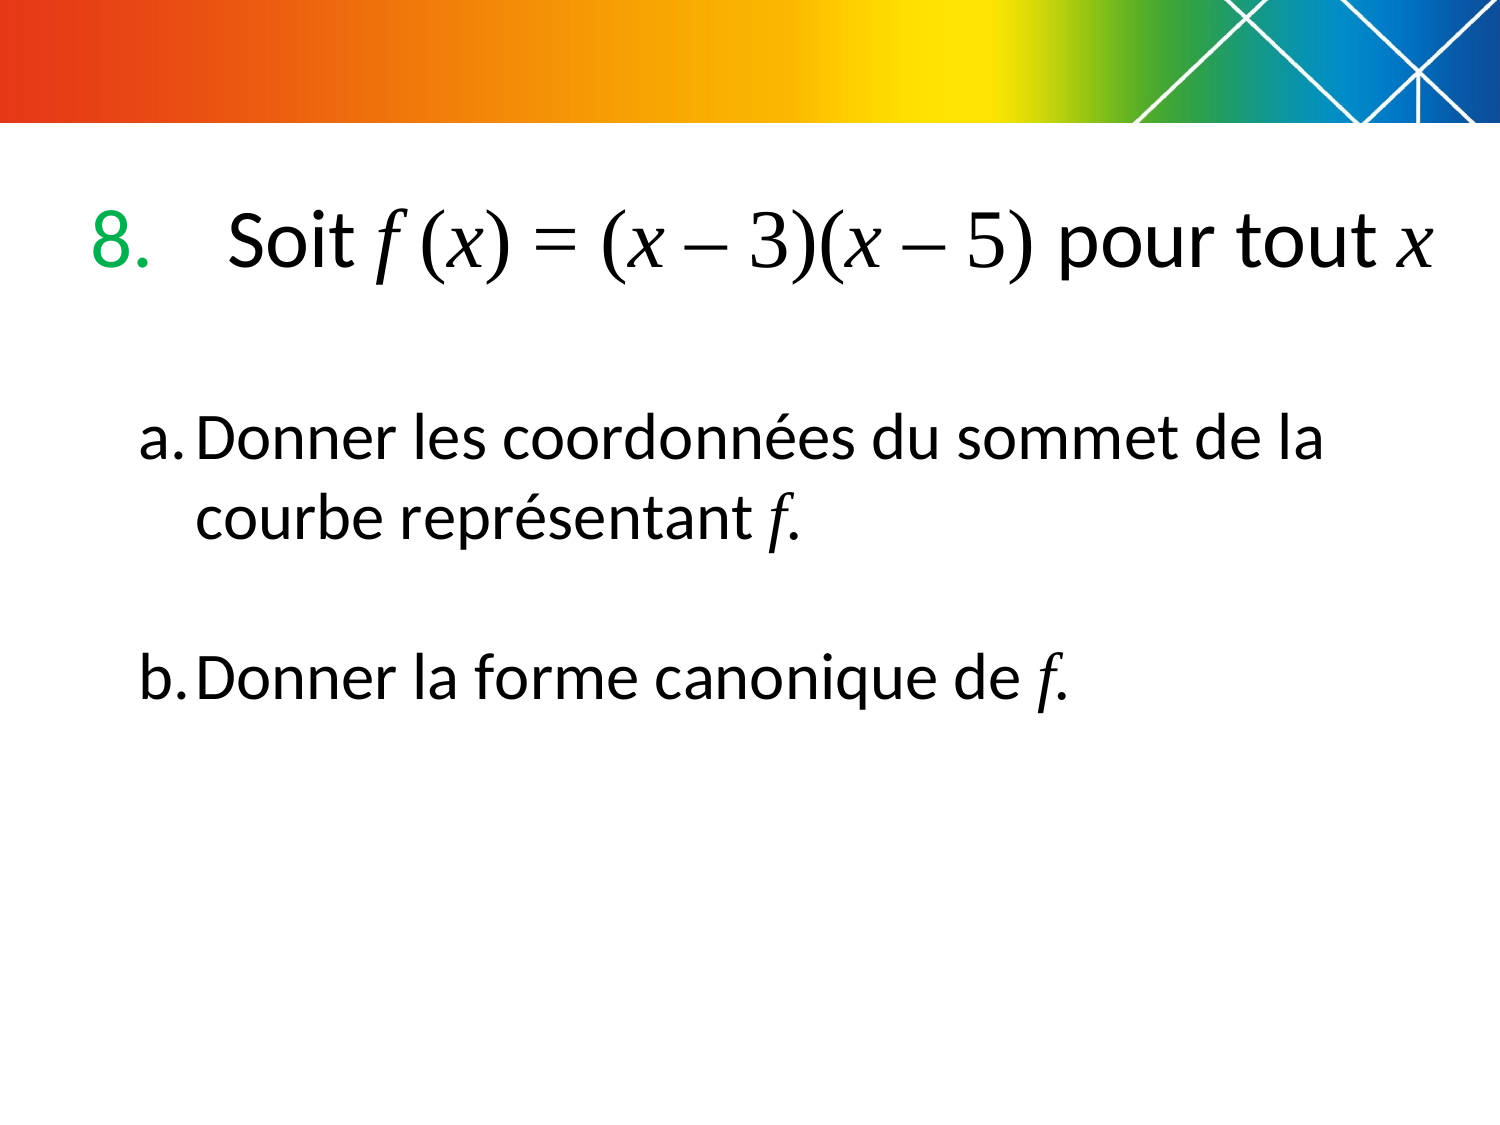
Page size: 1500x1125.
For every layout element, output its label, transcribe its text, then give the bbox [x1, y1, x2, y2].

title Soit f (x) = (x – 3)(x – 5) pour tout x [75, 163, 1477, 305]
picture [0, 0, 1359, 123]
picture [1340, 0, 1500, 123]
text_box Donner les coordonnées du sommet de la courbe représentant f. Donner la forme canonique de f. [123, 385, 1377, 721]
